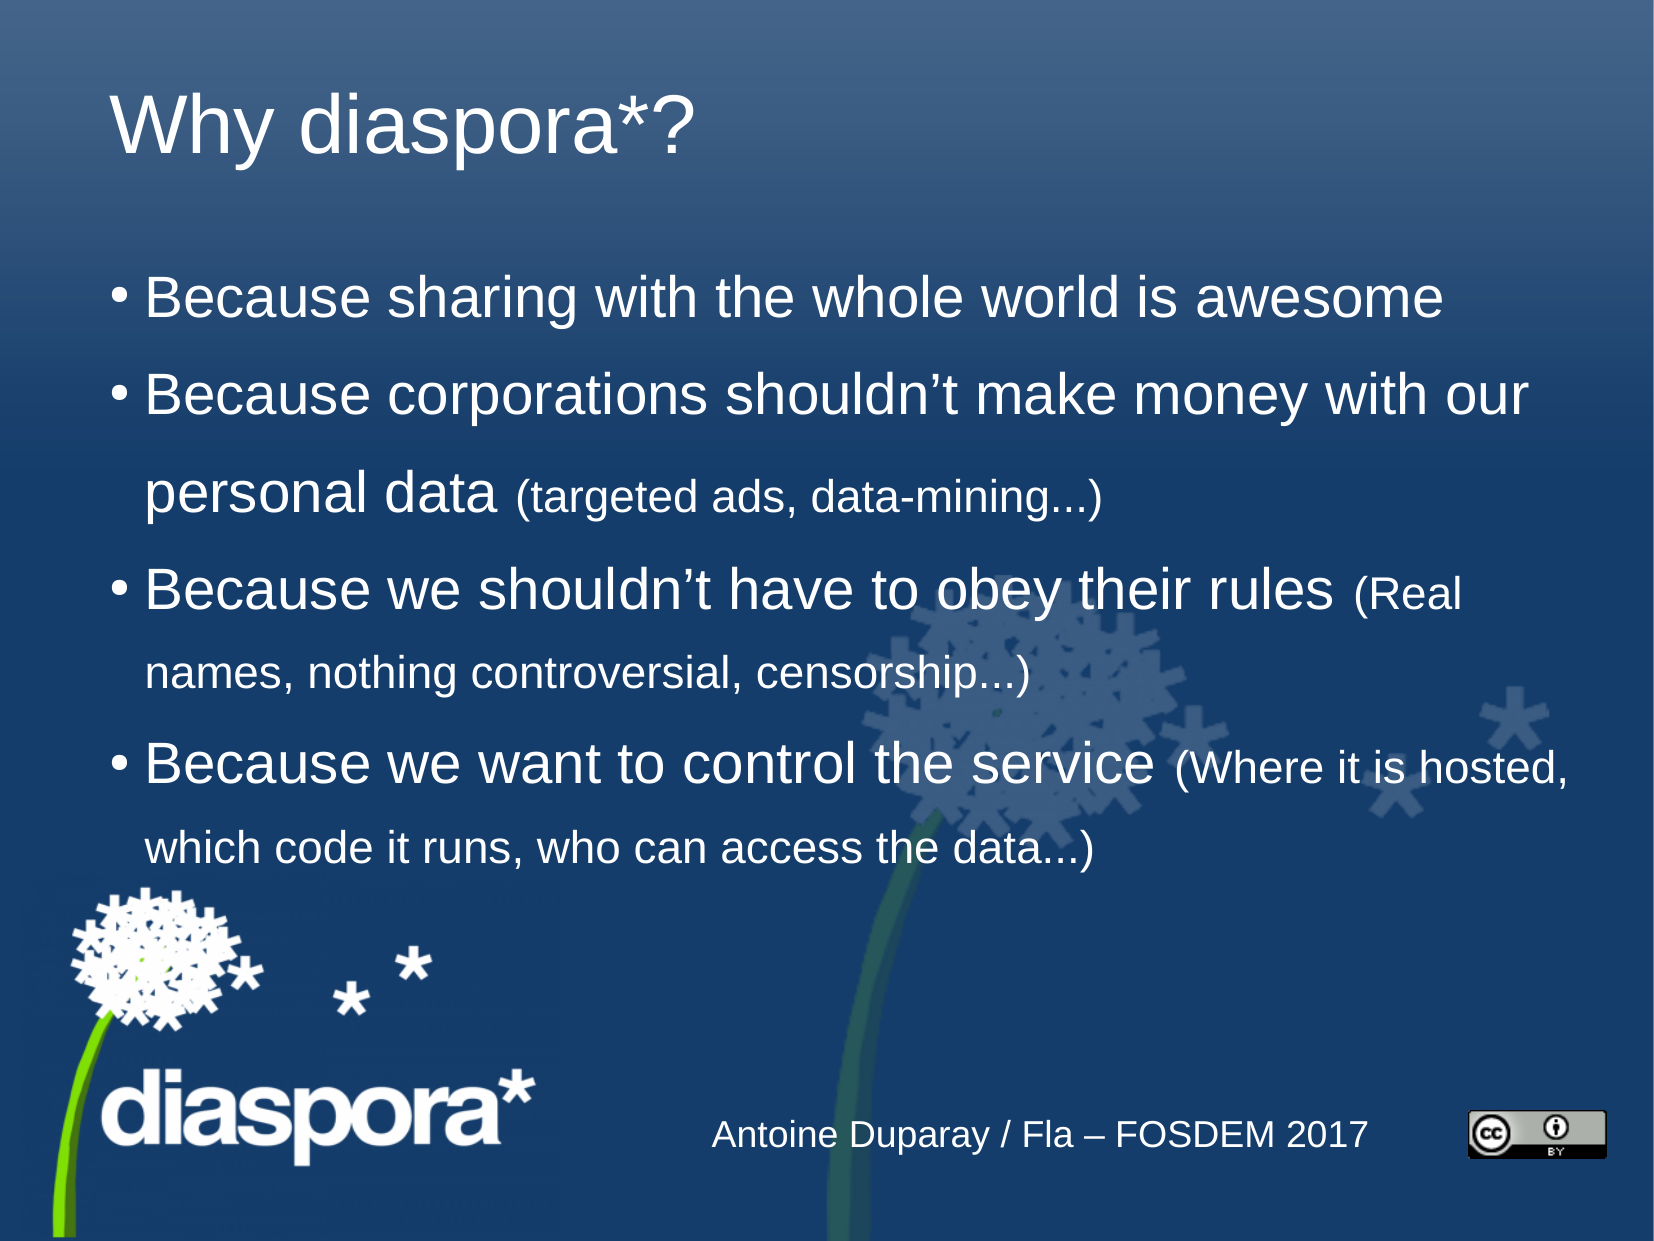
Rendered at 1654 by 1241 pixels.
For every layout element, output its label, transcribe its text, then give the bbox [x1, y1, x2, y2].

text_box Why diaspora*? [94, 70, 1477, 224]
text_box Antoine Duparay / Fla – FOSDEM 2017 [696, 1105, 1394, 1205]
text_box Because sharing with the whole world is awesome Because corporations shouldn’t make money with our personal data (targeted ads, data-mining...) Because we shouldn’t have to obey their rules (Real names, nothing controversial, censorship...) Because we want to control the service (Where it is hosted, which code it runs, who can access the data...) [94, 224, 1607, 898]
picture [0, 0, 1654, 1241]
